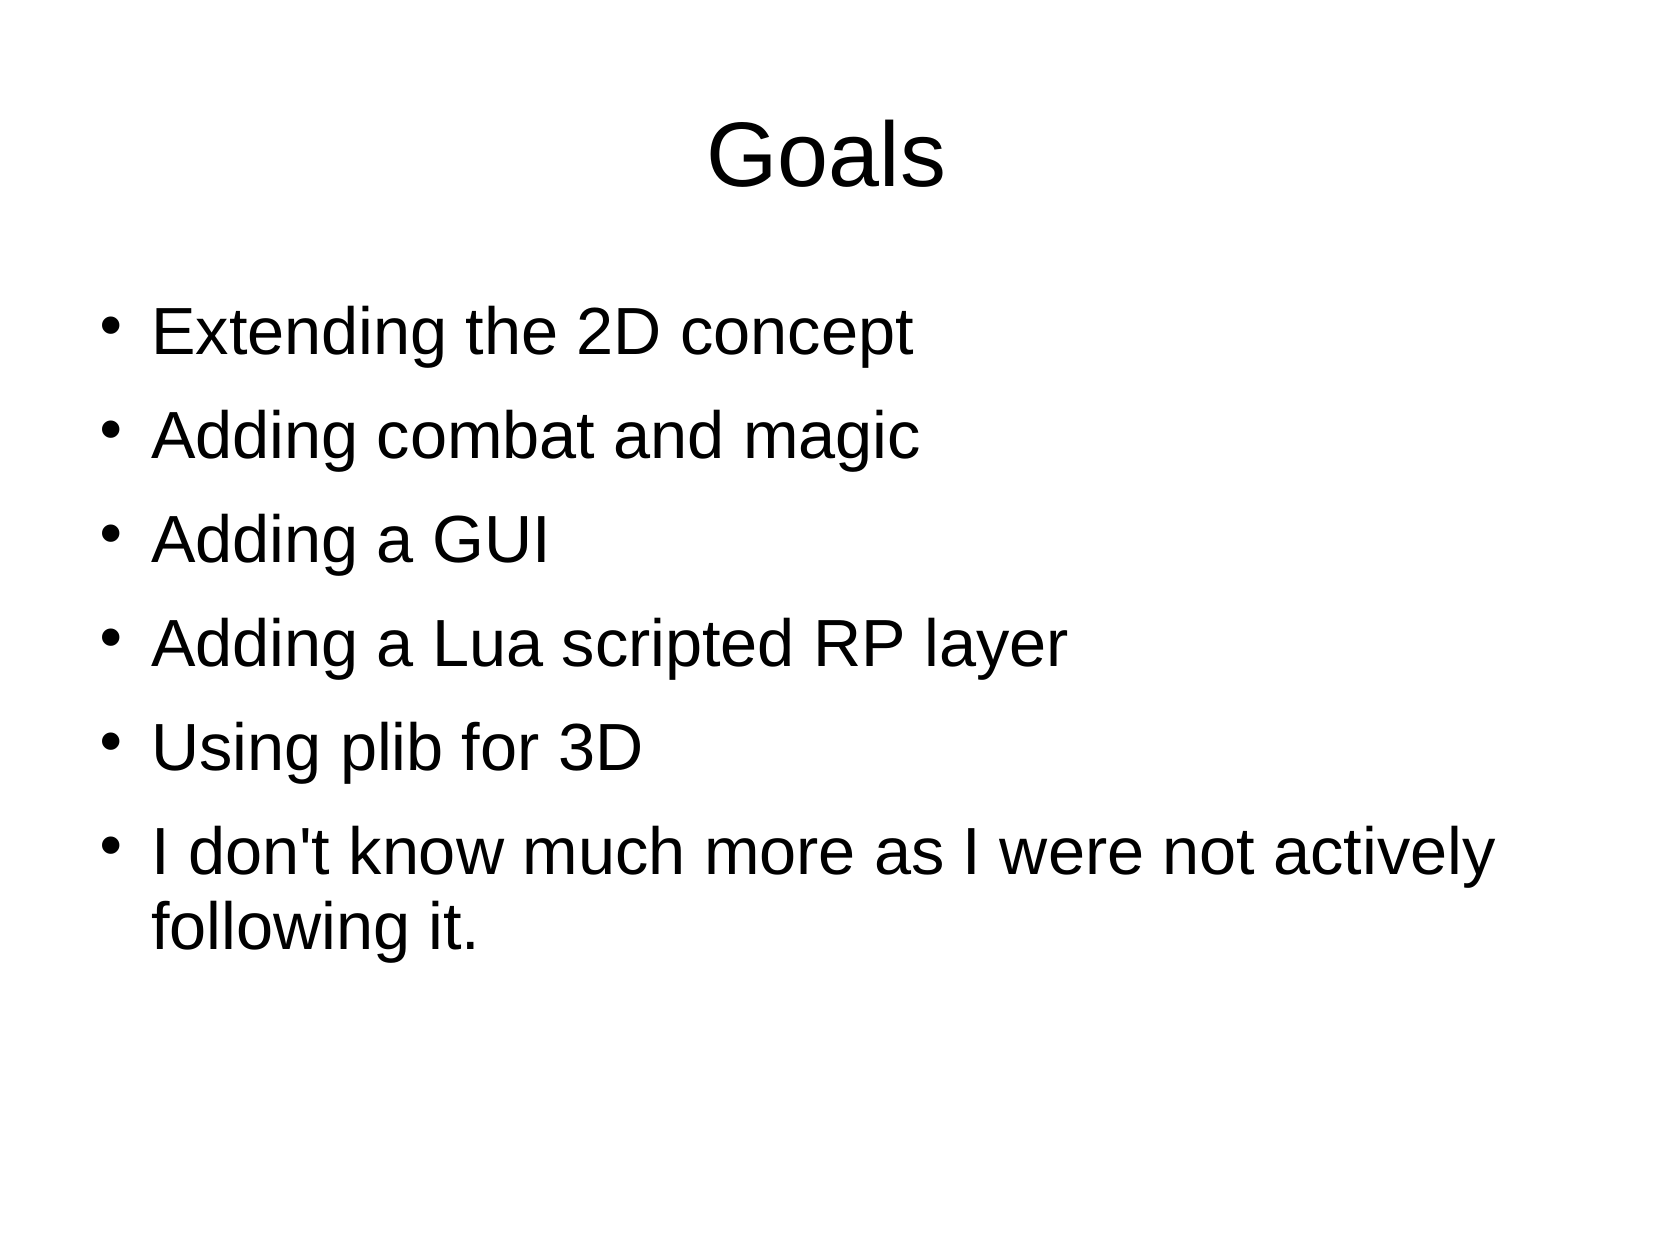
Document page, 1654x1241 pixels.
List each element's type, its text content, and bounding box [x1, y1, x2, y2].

list Extending the 2D concept Adding combat and magic Adding a GUI Adding a Lua scripted RP layer Using plib for 3D I don't know much more as I were not actively following it. [82, 290, 1571, 1109]
title Goals [82, 49, 1571, 257]
